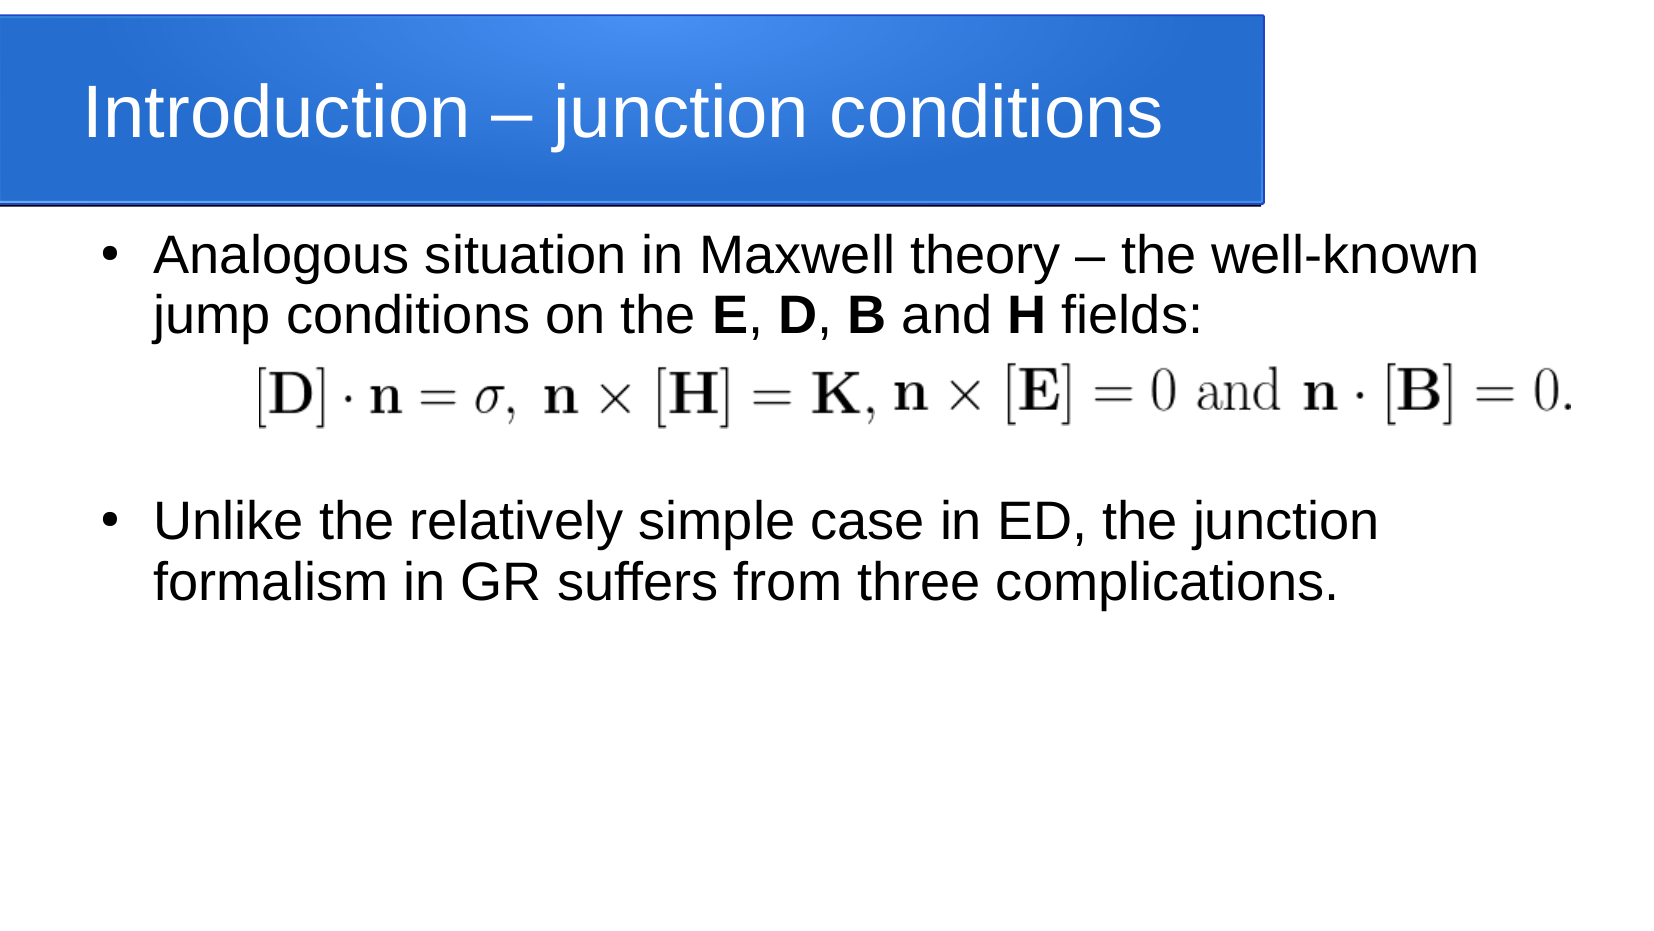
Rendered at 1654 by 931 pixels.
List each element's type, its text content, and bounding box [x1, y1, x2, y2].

picture [894, 362, 1571, 426]
title Introduction – junction conditions [82, 35, 1235, 189]
picture [544, 366, 875, 429]
list Analogous situation in Maxwell theory – the well-known jump conditions on the E, D, B and H fields: Unlike the relatively simple case in ED, the junction formalism in GR suffers from three complications. [82, 224, 1571, 764]
picture [259, 366, 515, 429]
